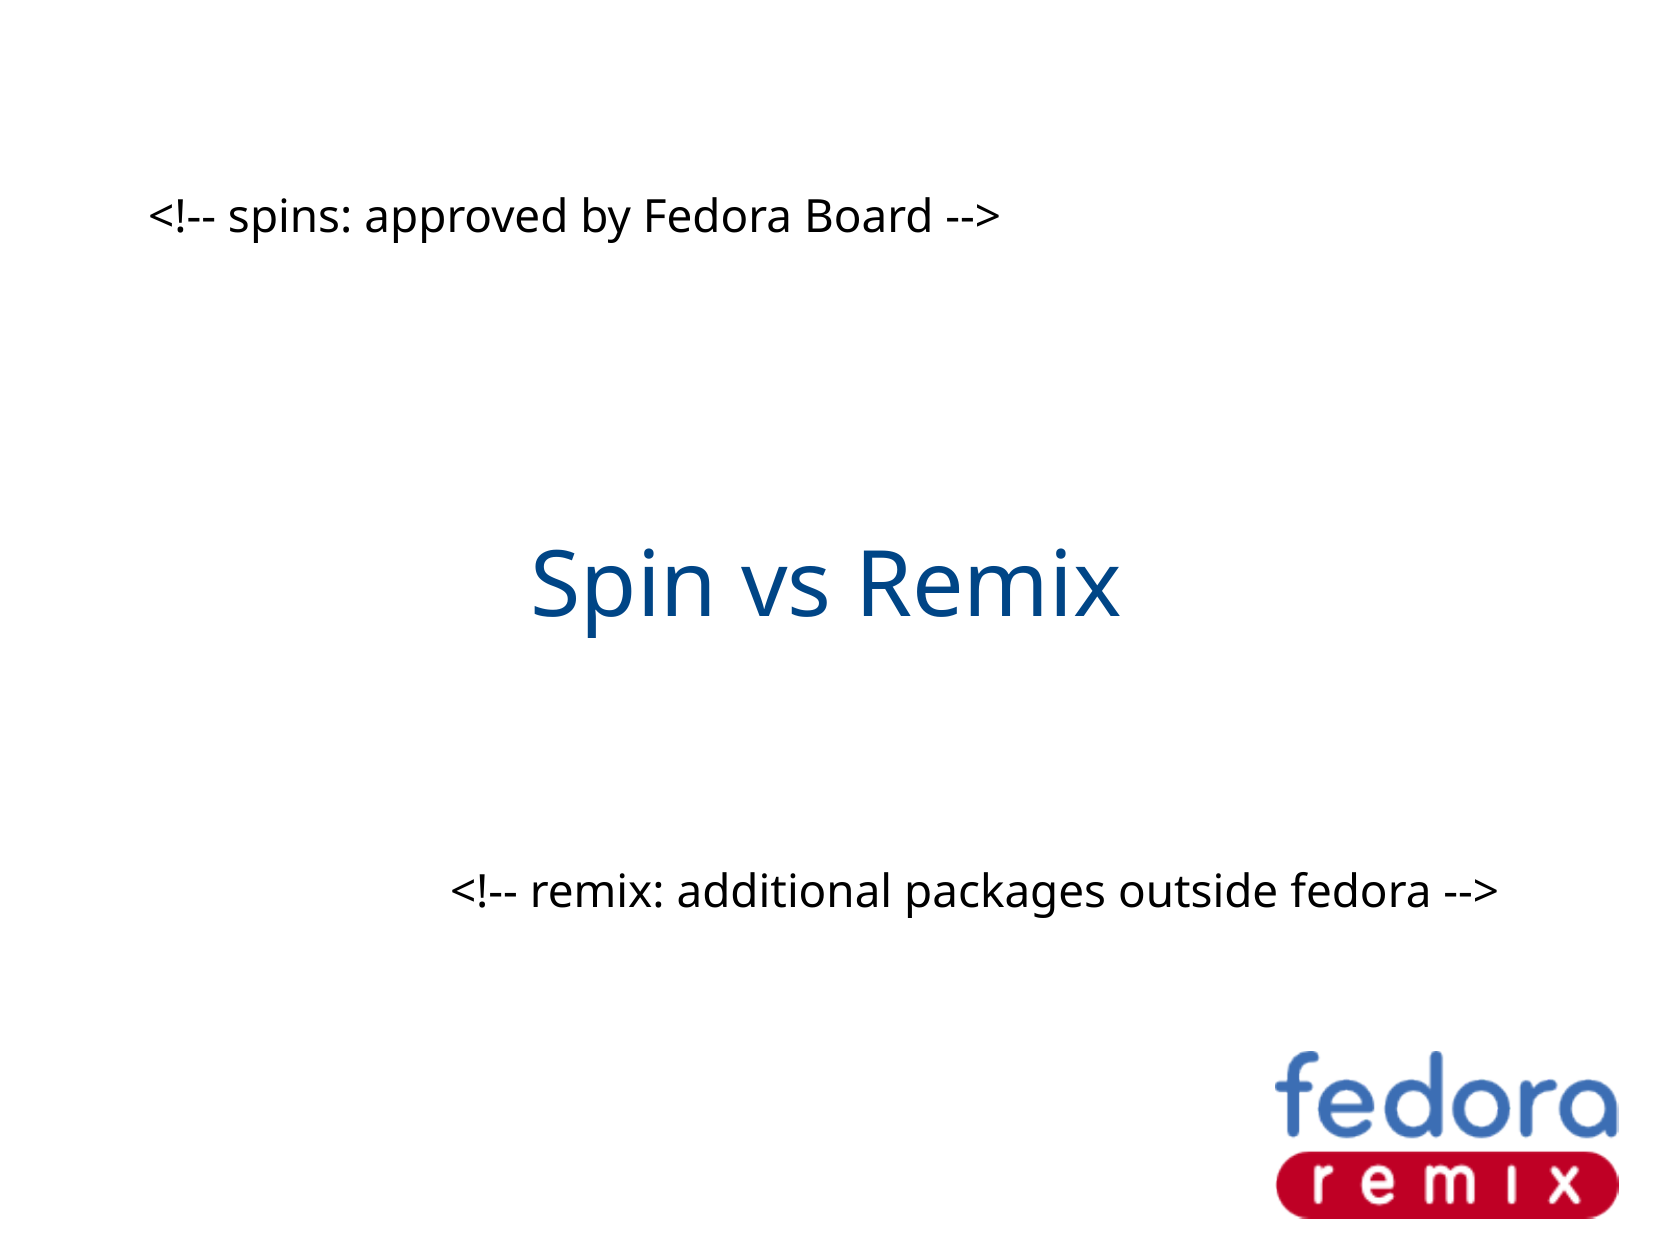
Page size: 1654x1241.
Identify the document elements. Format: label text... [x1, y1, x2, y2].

title <!-- remix: additional packages outside fedora --> [337, 841, 1613, 938]
picture [1275, 1051, 1619, 1219]
title <!-- spins: approved by Fedora Board --> [75, 166, 1076, 263]
title Spin vs Remix [82, 525, 1571, 638]
